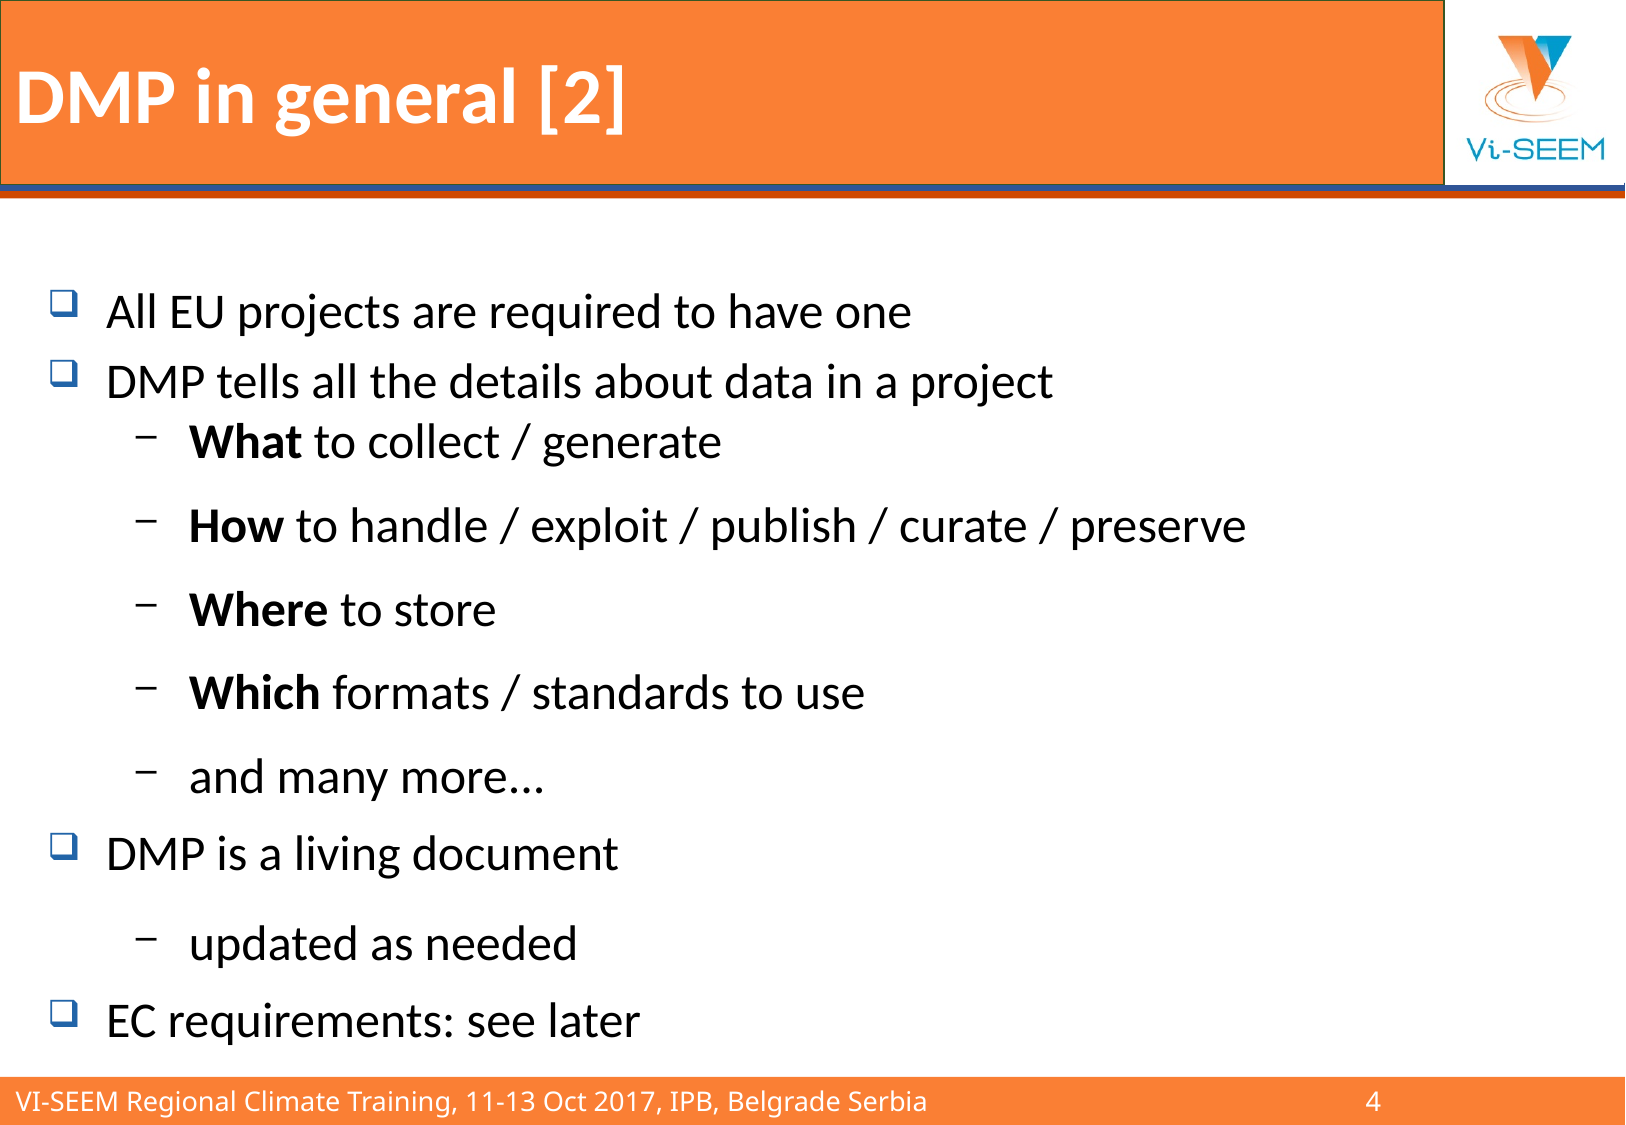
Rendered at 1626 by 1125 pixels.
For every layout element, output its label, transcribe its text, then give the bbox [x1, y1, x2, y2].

title DMP in general [2] [0, 0, 1445, 185]
footer VI-SEEM Regional Climate Training, 11-13 Oct 2017, IPB, Belgrade Serbia <number> [0, 1076, 1625, 1125]
picture [1445, 0, 1624, 185]
list All EU projects are required to have one DMP tells all the details about data in a project What to collect / generate How to handle / exploit / publish / curate / preserve Where to store Which formats / standards to use and many more... DMP is a living document updated as needed EC requirements: see later [31, 271, 1593, 1076]
